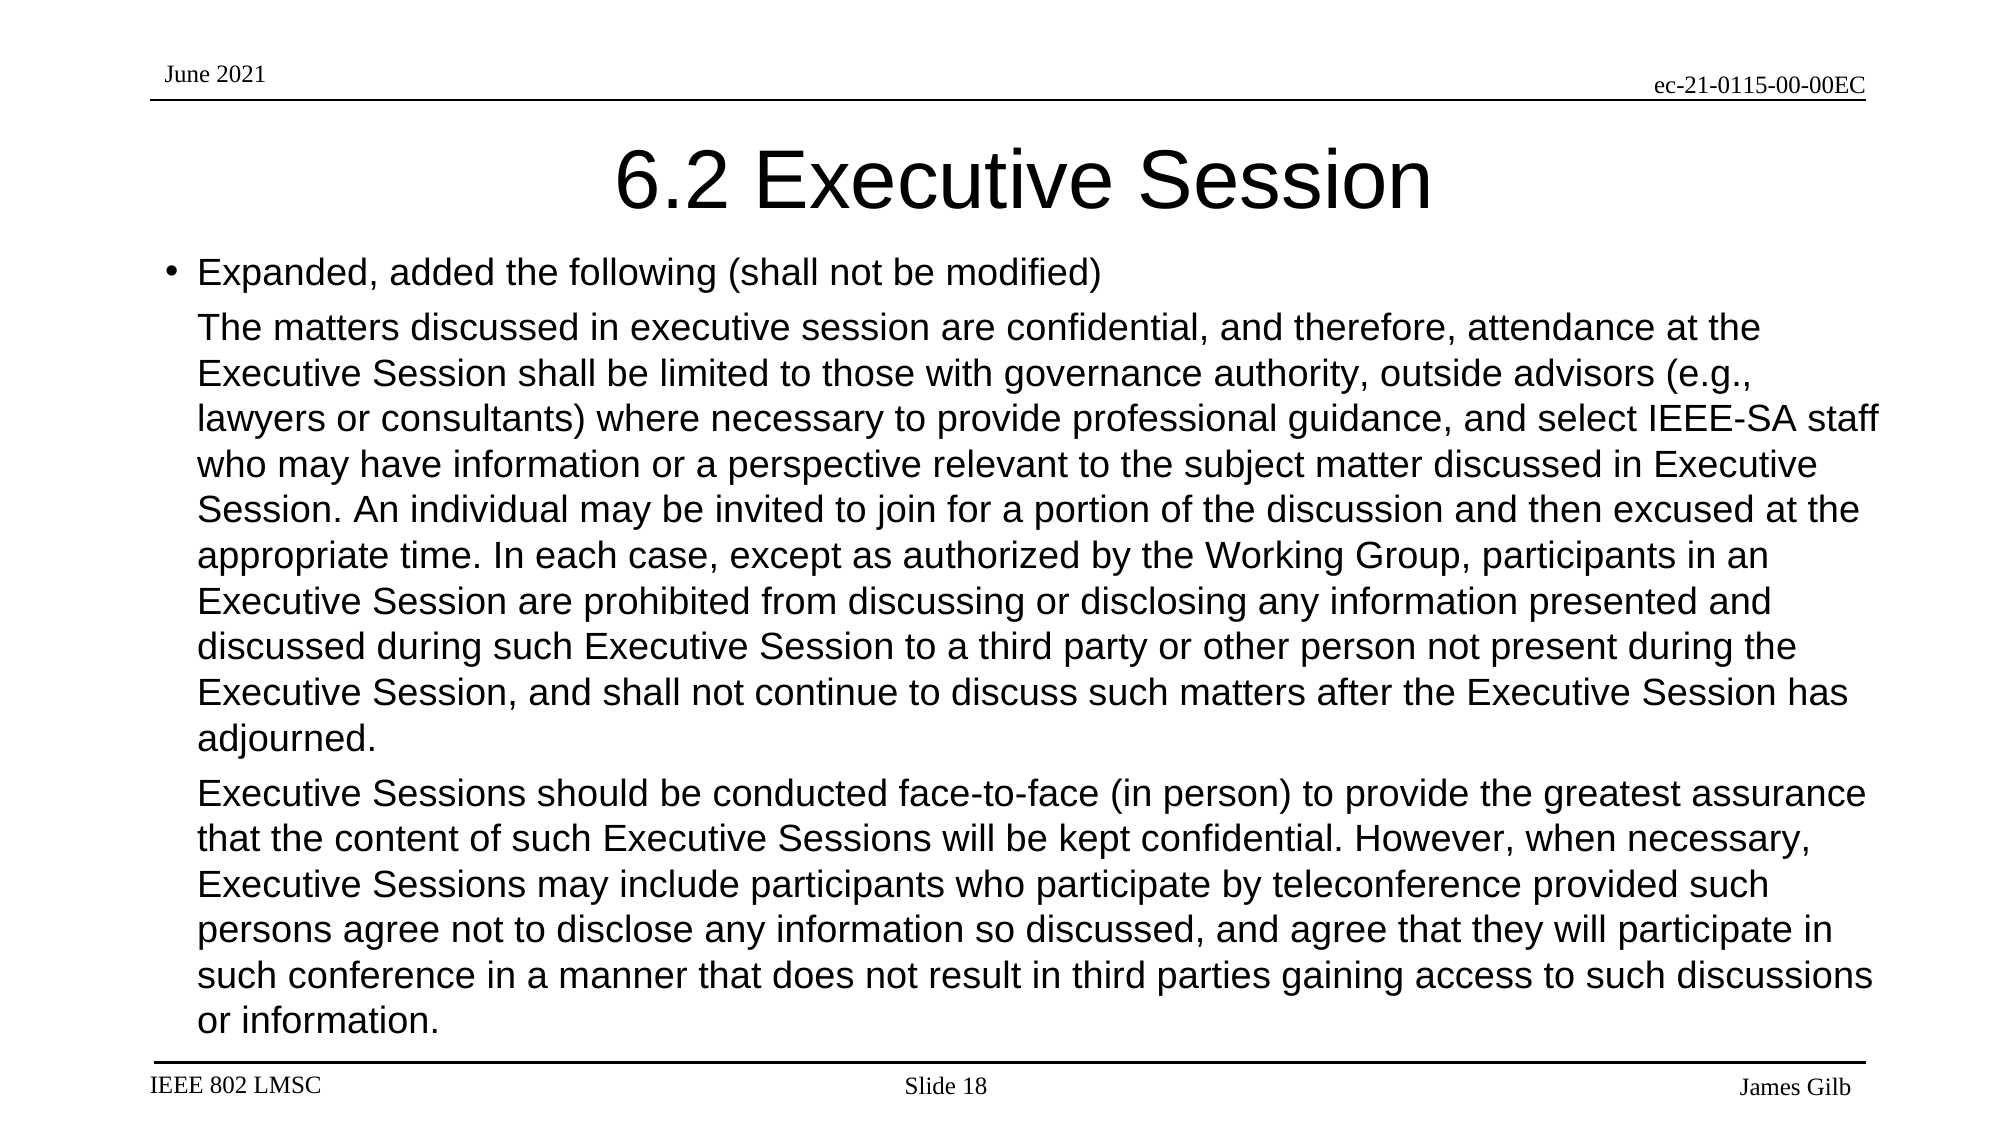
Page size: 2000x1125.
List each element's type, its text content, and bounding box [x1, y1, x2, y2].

list Expanded, added the following (shall not be modified) The matters discussed in executive session are confidential, and therefore, attendance at the Executive Session shall be limited to those with governance authority, outside advisors (e.g., lawyers or consultants) where necessary to provide professional guidance, and select IEEE-SA staff who may have information or a perspective relevant to the subject matter discussed in Executive Session. An individual may be invited to join for a portion of the discussion and then excused at the appropriate time. In each case, except as authorized by the Working Group, participants in an Executive Session are prohibited from discussing or disclosing any information presented and discussed during such Executive Session to a third party or other person not present during the Executive Session, and shall not continue to discuss such matters after the Executive Session has adjourned. Executive Sessions should be conducted face-to-face (in person) to provide the greatest assurance that the content of such Executive Sessions will be kept confidential. However, when necessary, Executive Sessions may include participants who participate by teleconference provided such persons agree not to disclose any information so discussed, and agree that they will participate in such conference in a manner that does not result in third parties gaining access to such discussions or information. [149, 239, 1900, 1051]
title 6.2 Executive Session [149, 112, 1900, 238]
